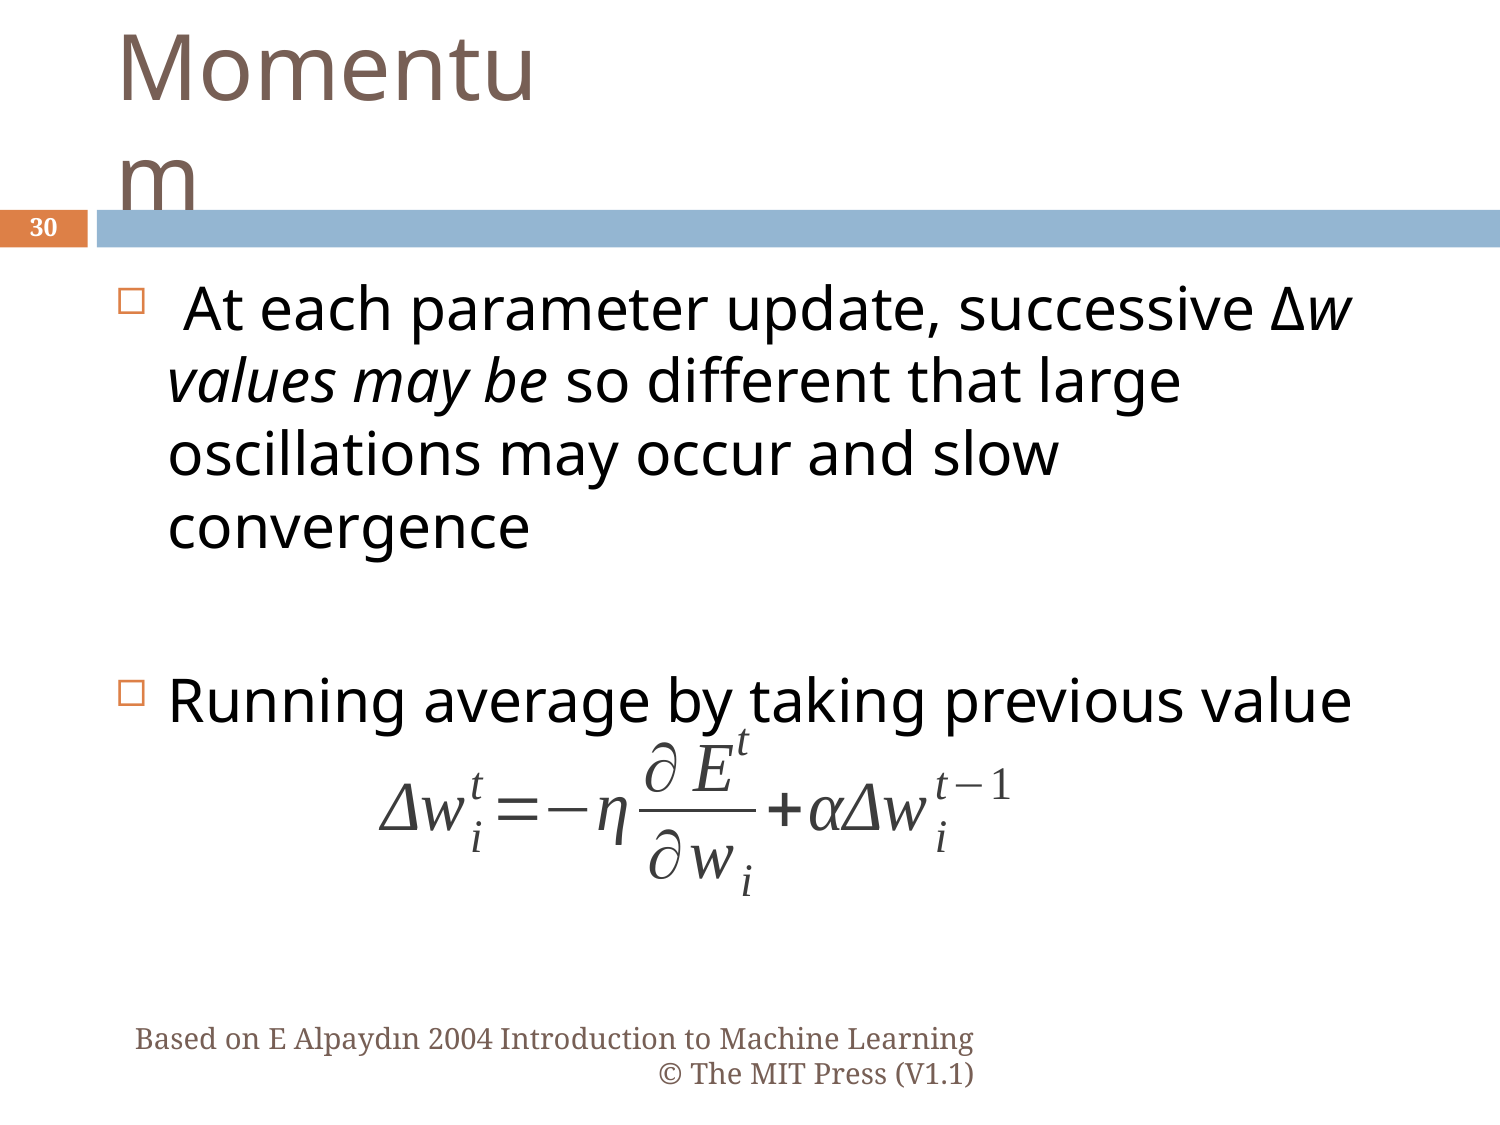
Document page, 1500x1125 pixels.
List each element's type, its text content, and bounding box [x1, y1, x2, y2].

title Momentum [100, 1, 597, 237]
text_box <number> [0, 208, 88, 249]
chart [360, 716, 1034, 909]
text_box Based on E Alpaydın 2004 Introduction to Machine Learning © The MIT Press (V1.1) [99, 1025, 990, 1085]
list At each parameter update, successive Δw values may be so different that large oscillations may occur and slow convergence Running average by taking previous value [100, 262, 1438, 1075]
